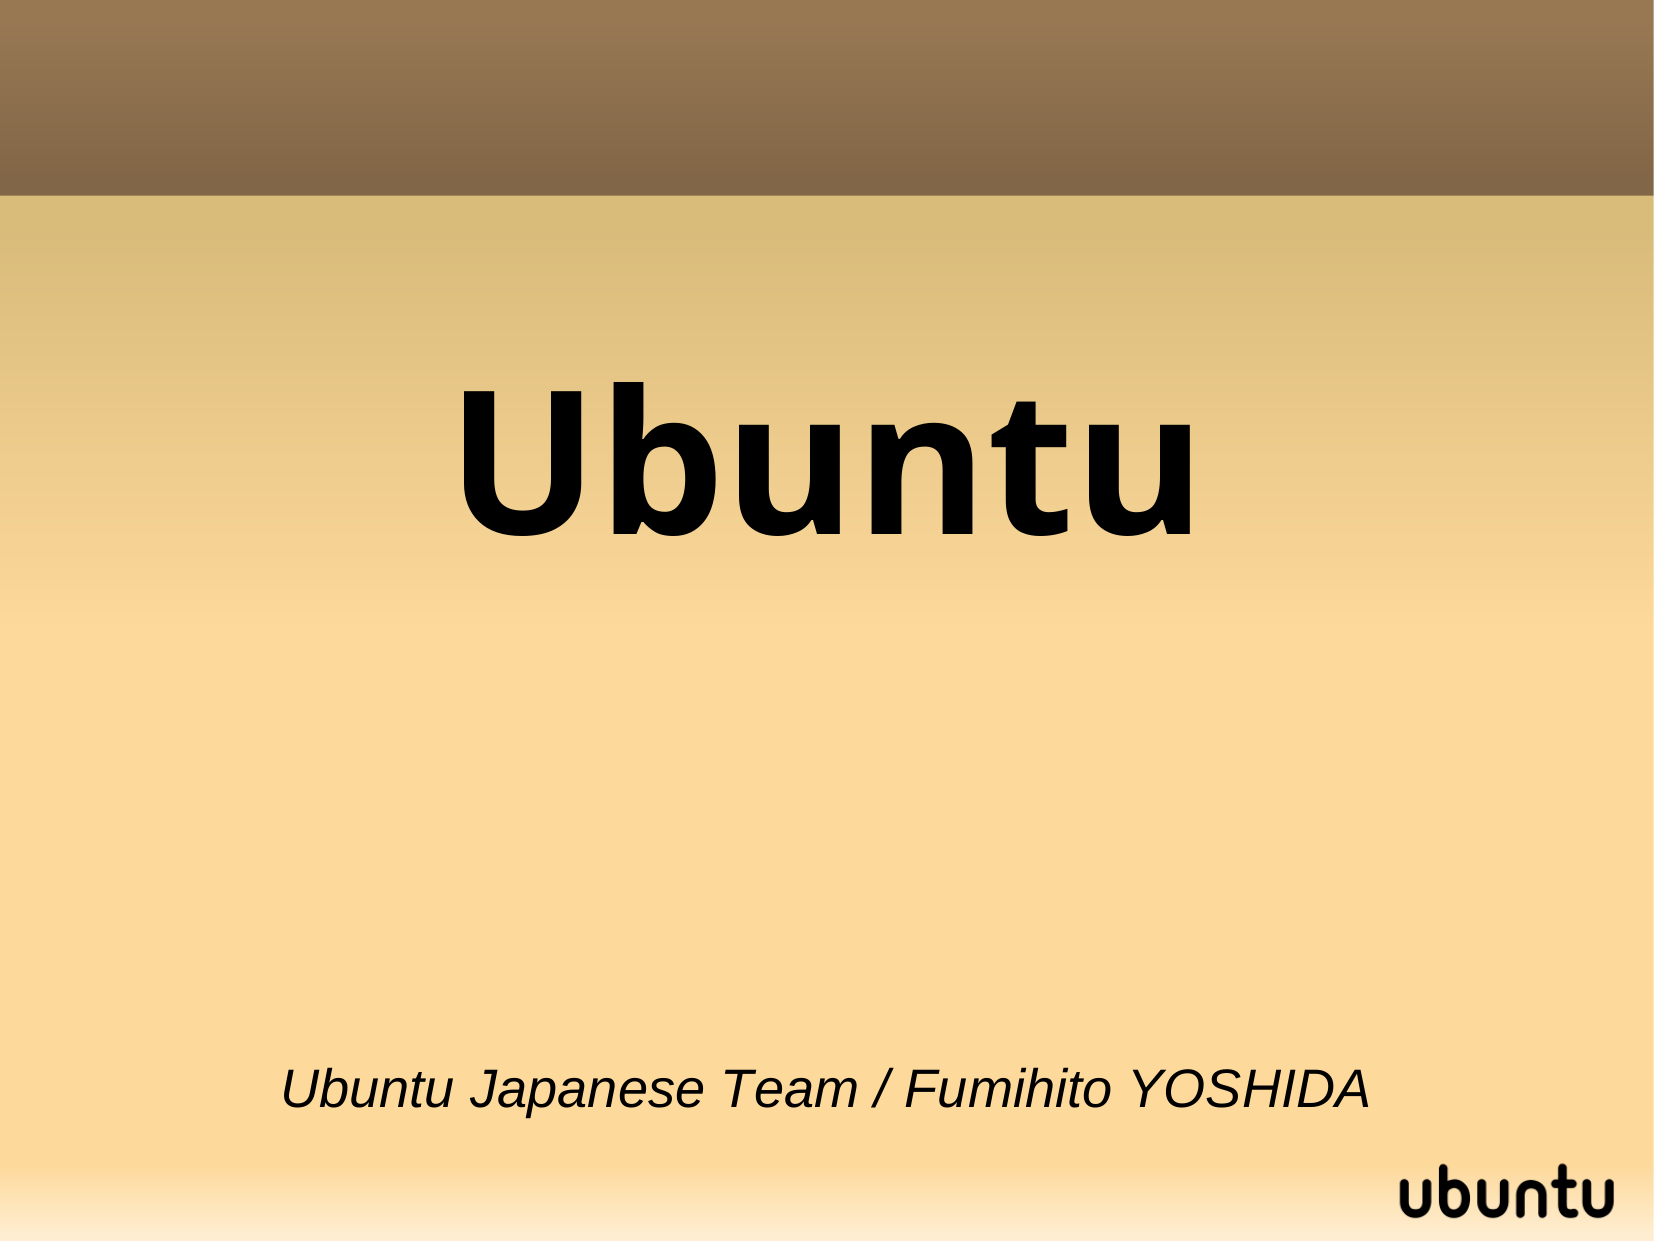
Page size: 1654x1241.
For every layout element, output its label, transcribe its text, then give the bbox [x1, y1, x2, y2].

subtitle Ubuntu Ubuntu Japanese Team / Fumihito YOSHIDA [82, 2, 1571, 1195]
picture [0, 0, 1654, 1241]
